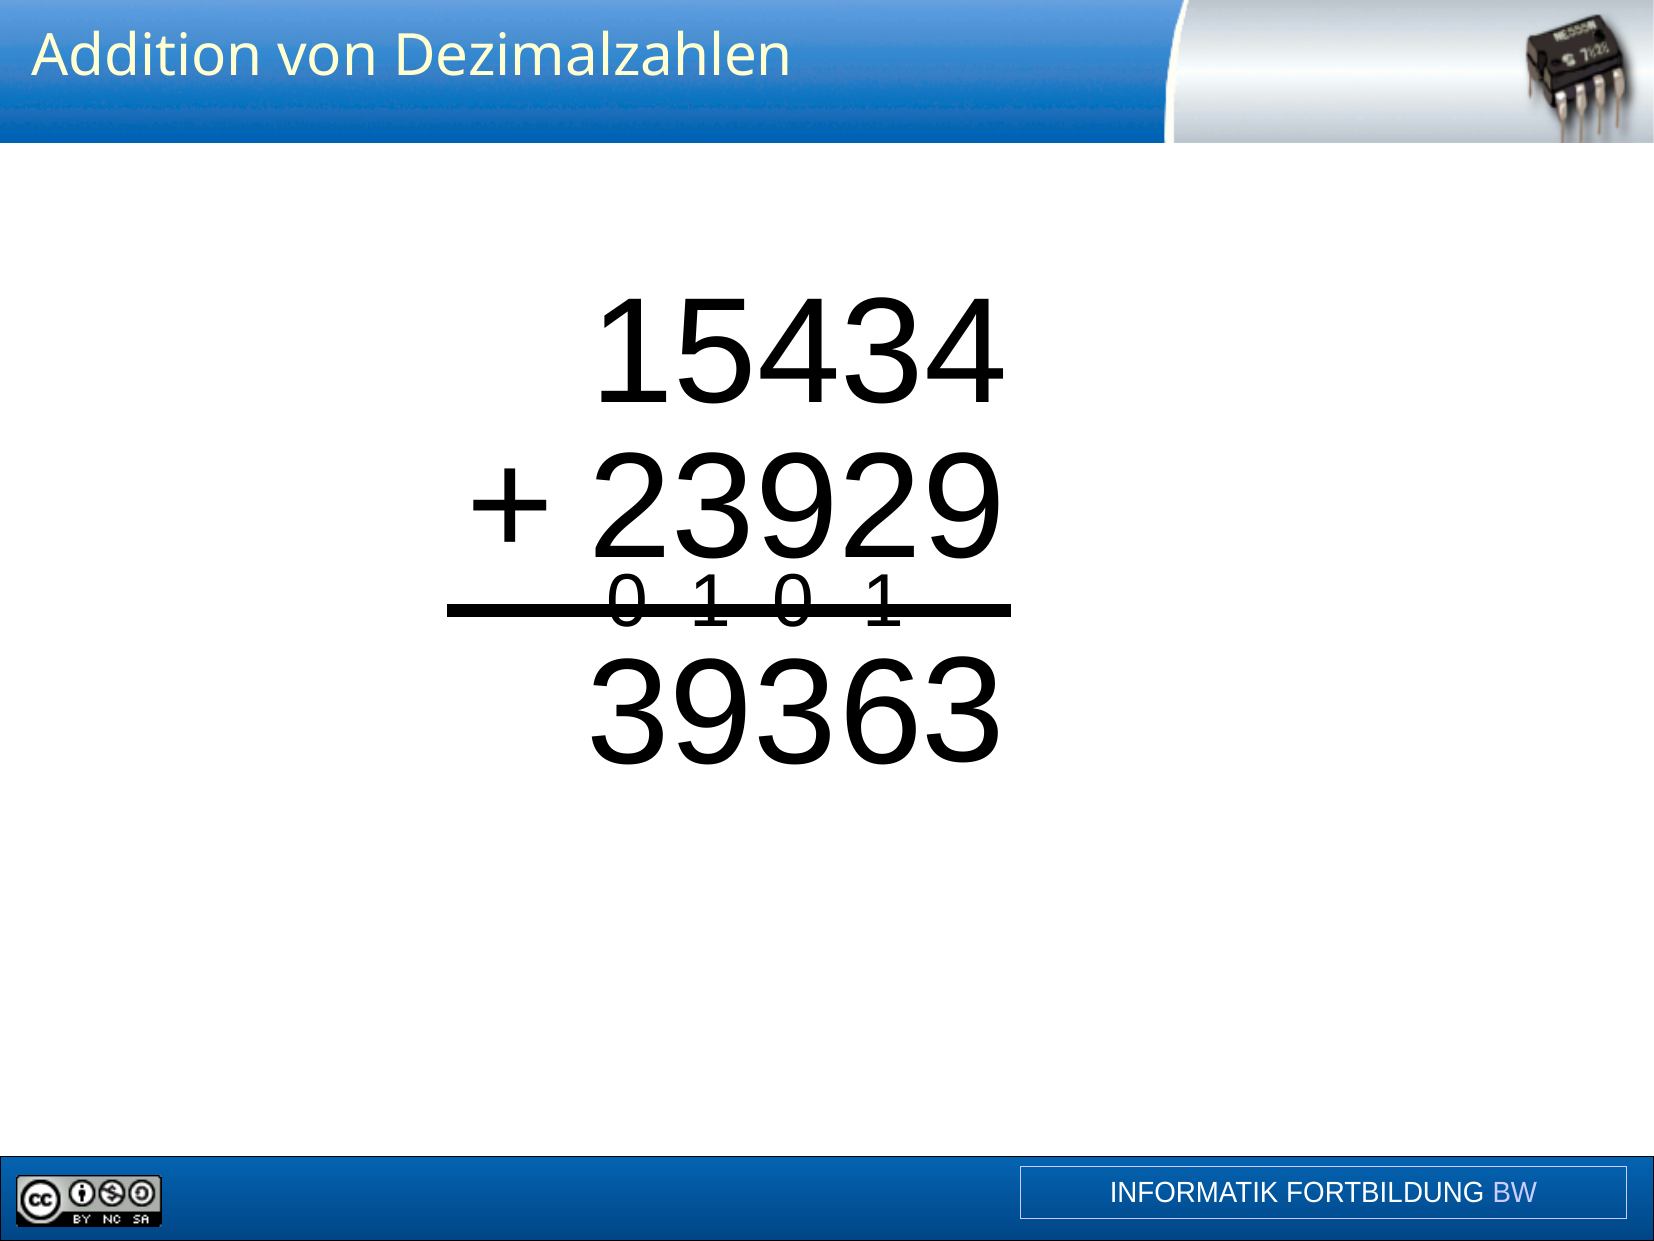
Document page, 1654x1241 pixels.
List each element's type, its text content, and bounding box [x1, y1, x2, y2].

text_box 1 [847, 551, 911, 620]
text_box 0 [762, 551, 821, 620]
picture [16, 1175, 162, 1227]
text_box 15434 [575, 259, 1038, 442]
text_box + [451, 412, 564, 595]
text_box 23929 [573, 414, 1036, 597]
text_box 0 1 [592, 551, 762, 651]
picture [0, 0, 1654, 143]
title Addition von Dezimalzahlen [31, 14, 1151, 92]
text_box 3 [906, 618, 1019, 801]
text_box 393 [571, 620, 1034, 803]
